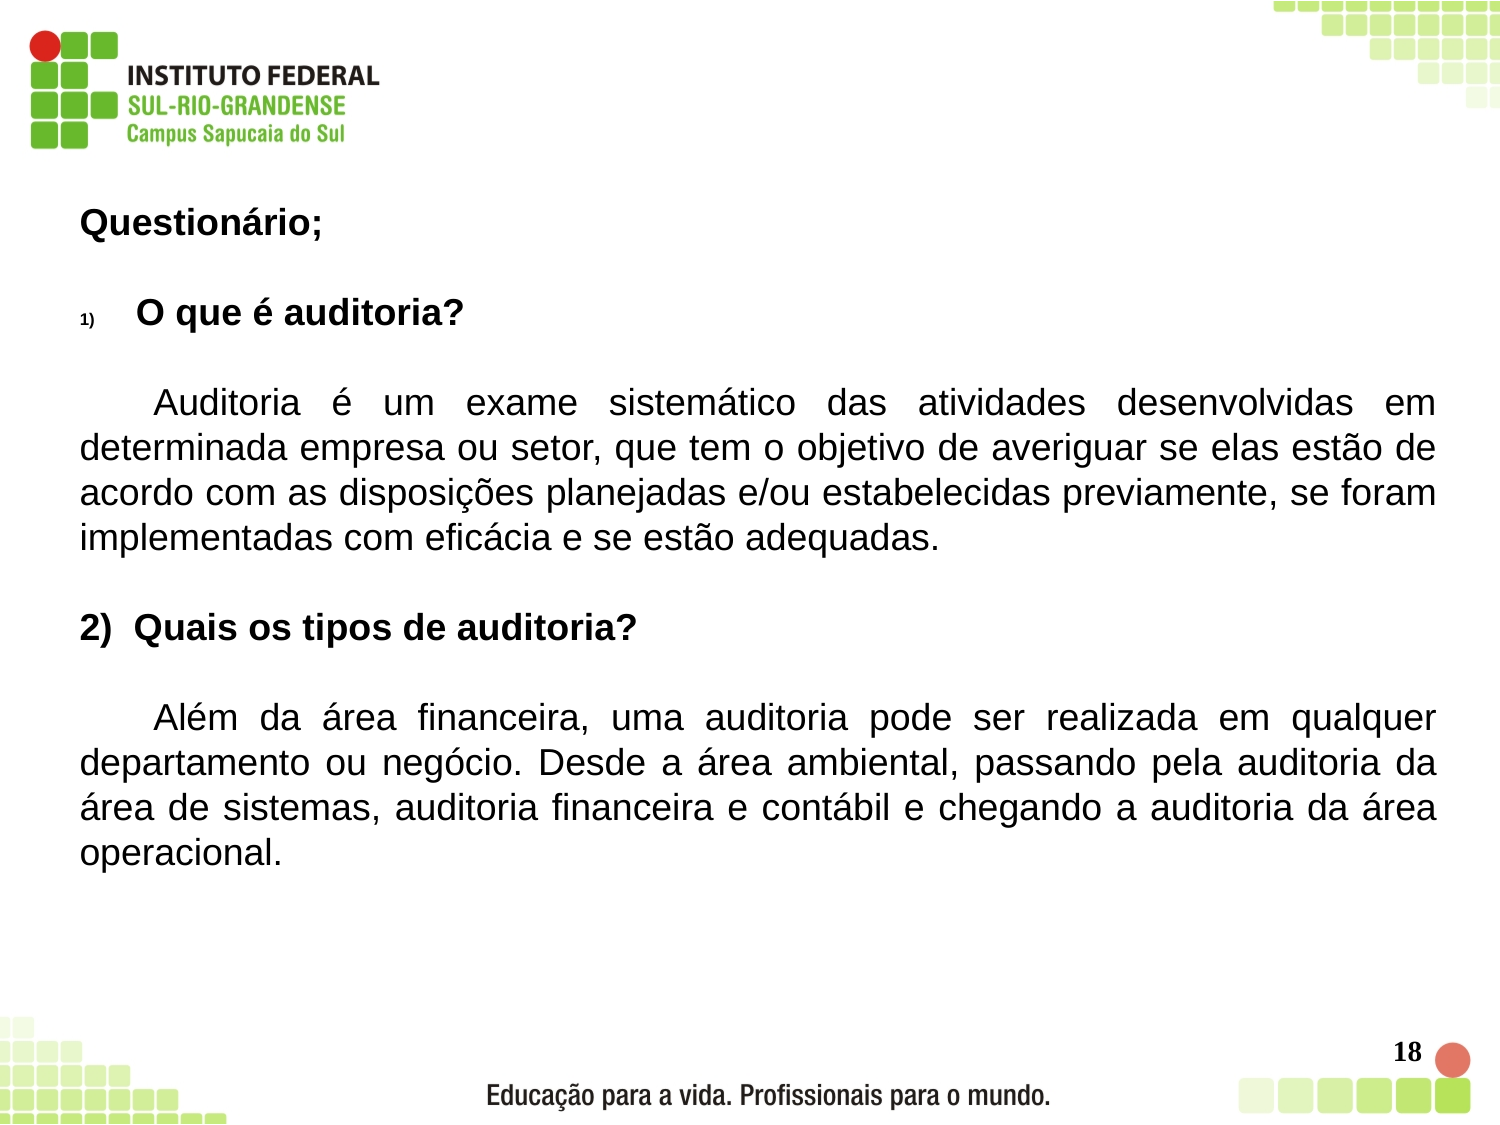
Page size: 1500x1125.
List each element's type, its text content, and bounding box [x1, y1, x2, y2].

picture [0, 1, 1500, 1124]
text_box Questionário; O que é auditoria? Auditoria é um exame sistemático das atividades desenvolvidas em determinada empresa ou setor, que tem o objetivo de averiguar se elas estão de acordo com as disposições planejadas e/ou estabelecidas previamente, se foram implementadas com eficácia e se estão adequadas. 2) Quais os tipos de auditoria? Além da área financeira, uma auditoria pode ser realizada em qualquer departamento ou negócio. Desde a área ambiental, passando pela auditoria da área de sistemas, auditoria financeira e contábil e chegando a auditoria da área operacional. [79, 197, 1437, 906]
